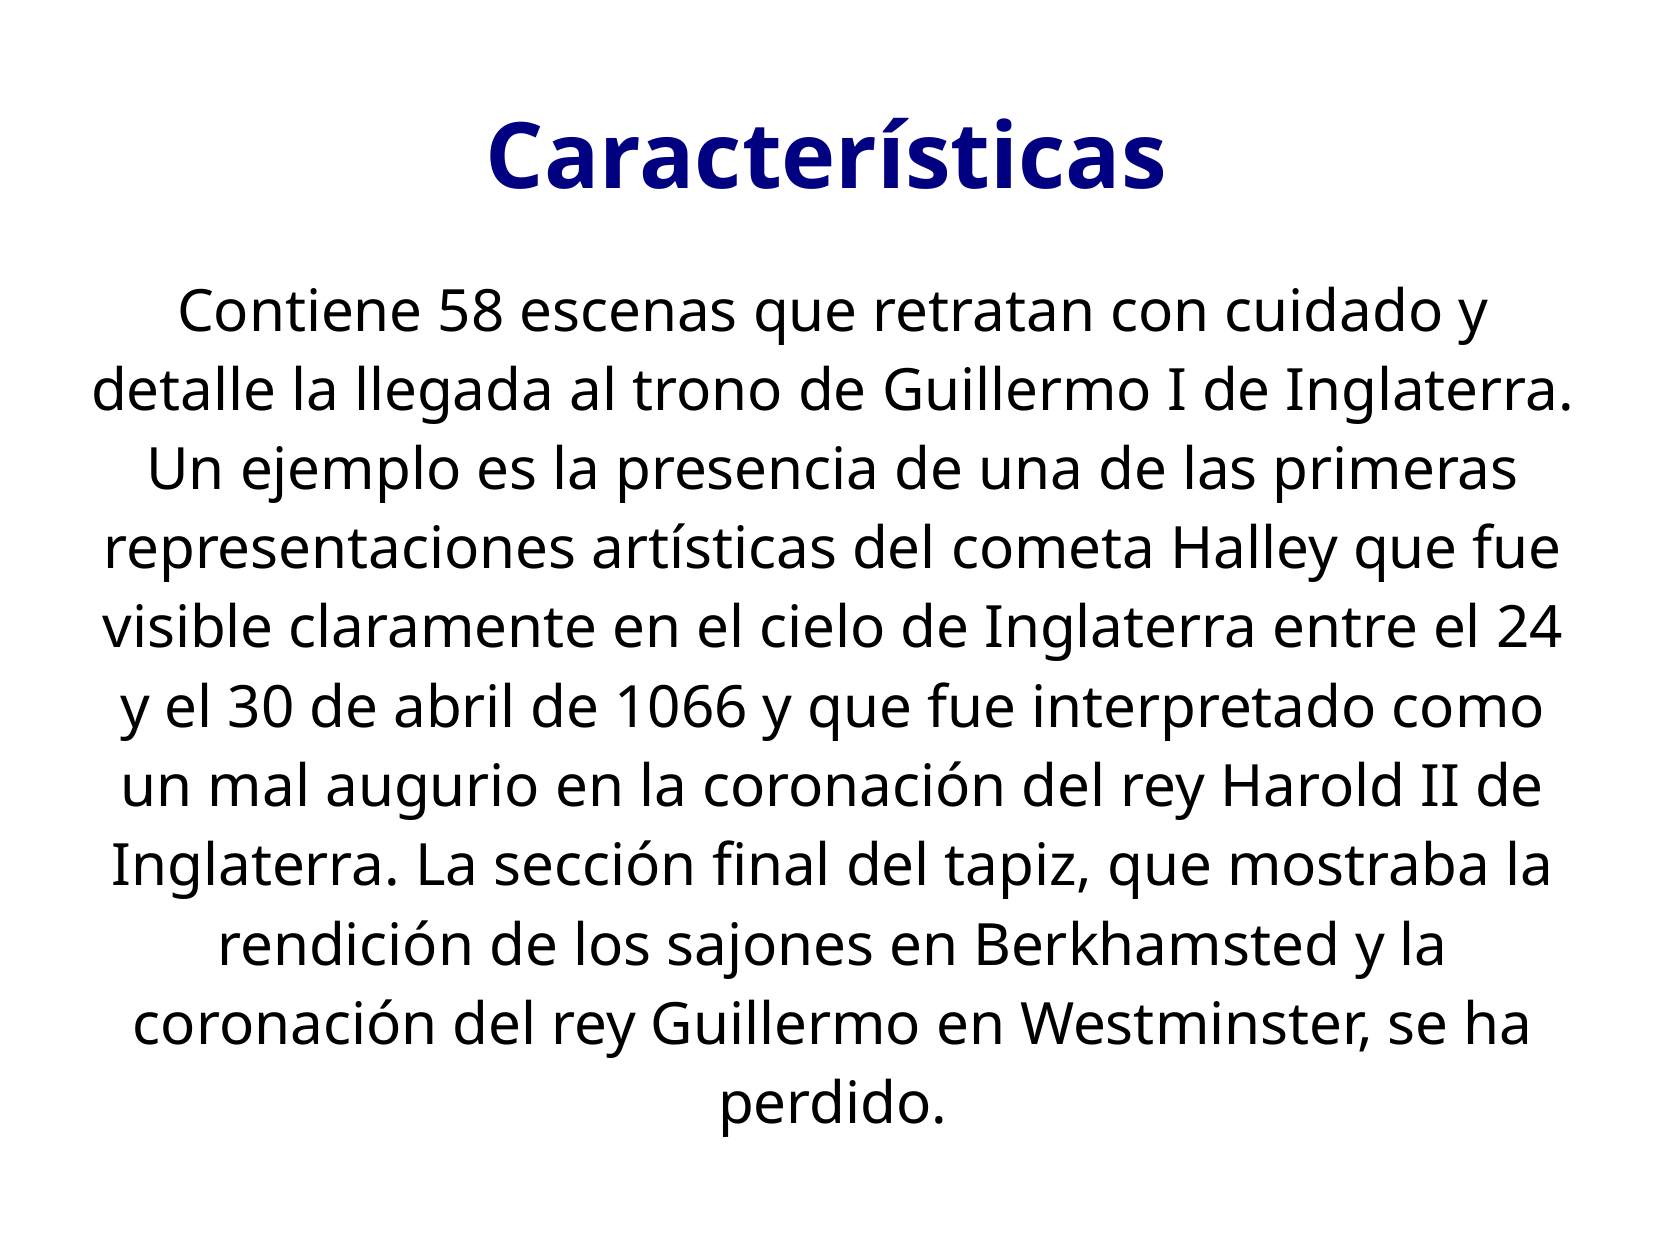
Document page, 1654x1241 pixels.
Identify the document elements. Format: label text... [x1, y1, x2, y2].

title Características [82, 56, 1571, 250]
subtitle Contiene 58 escenas que retratan con cuidado y detalle la llegada al trono de Guillermo I de Inglaterra. Un ejemplo es la presencia de una de las primeras representaciones artísticas del cometa Halley que fue visible claramente en el cielo de Inglaterra entre el 24 y el 30 de abril de 1066 y que fue interpretado como un mal augurio en la coronación del rey Harold II de Inglaterra. La sección final del tapiz, que mostraba la rendición de los sajones en Berkhamsted y la coronación del rey Guillermo en Westminster, se ha perdido. [88, 256, 1577, 1153]
